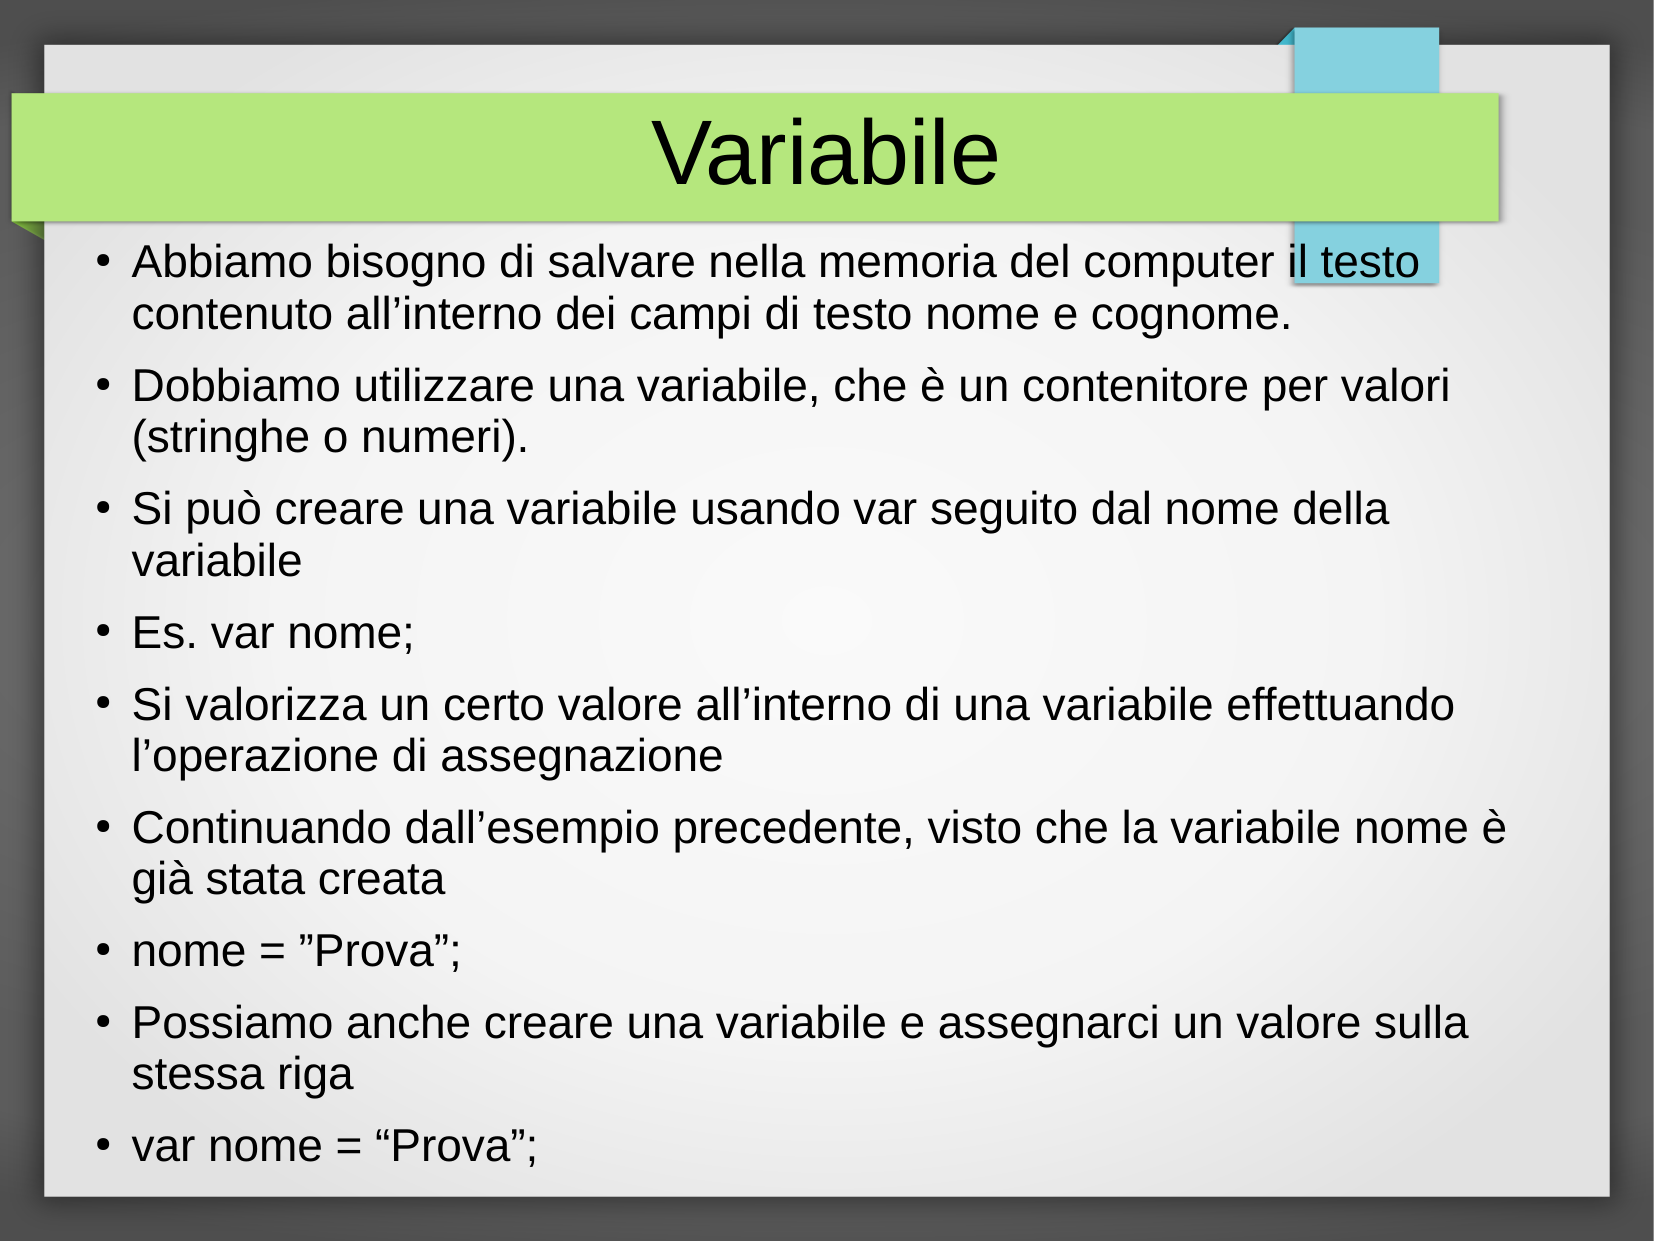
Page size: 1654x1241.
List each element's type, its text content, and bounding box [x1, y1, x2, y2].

picture [0, 0, 1654, 1241]
list Abbiamo bisogno di salvare nella memoria del computer il testo contenuto all’interno dei campi di testo nome e cognome. Dobbiamo utilizzare una variabile, che è un contenitore per valori (stringhe o numeri). Si può creare una variabile usando var seguito dal nome della variabile Es. var nome; Si valorizza un certo valore all’interno di una variabile effettuando l’operazione di assegnazione Continuando dall’esempio precedente, visto che la variabile nome è già stata creata nome = ”Prova”; Possiamo anche creare una variabile e assegnarci un valore sulla stessa riga var nome = “Prova”; [82, 236, 1571, 1182]
title Variabile [82, 49, 1571, 236]
